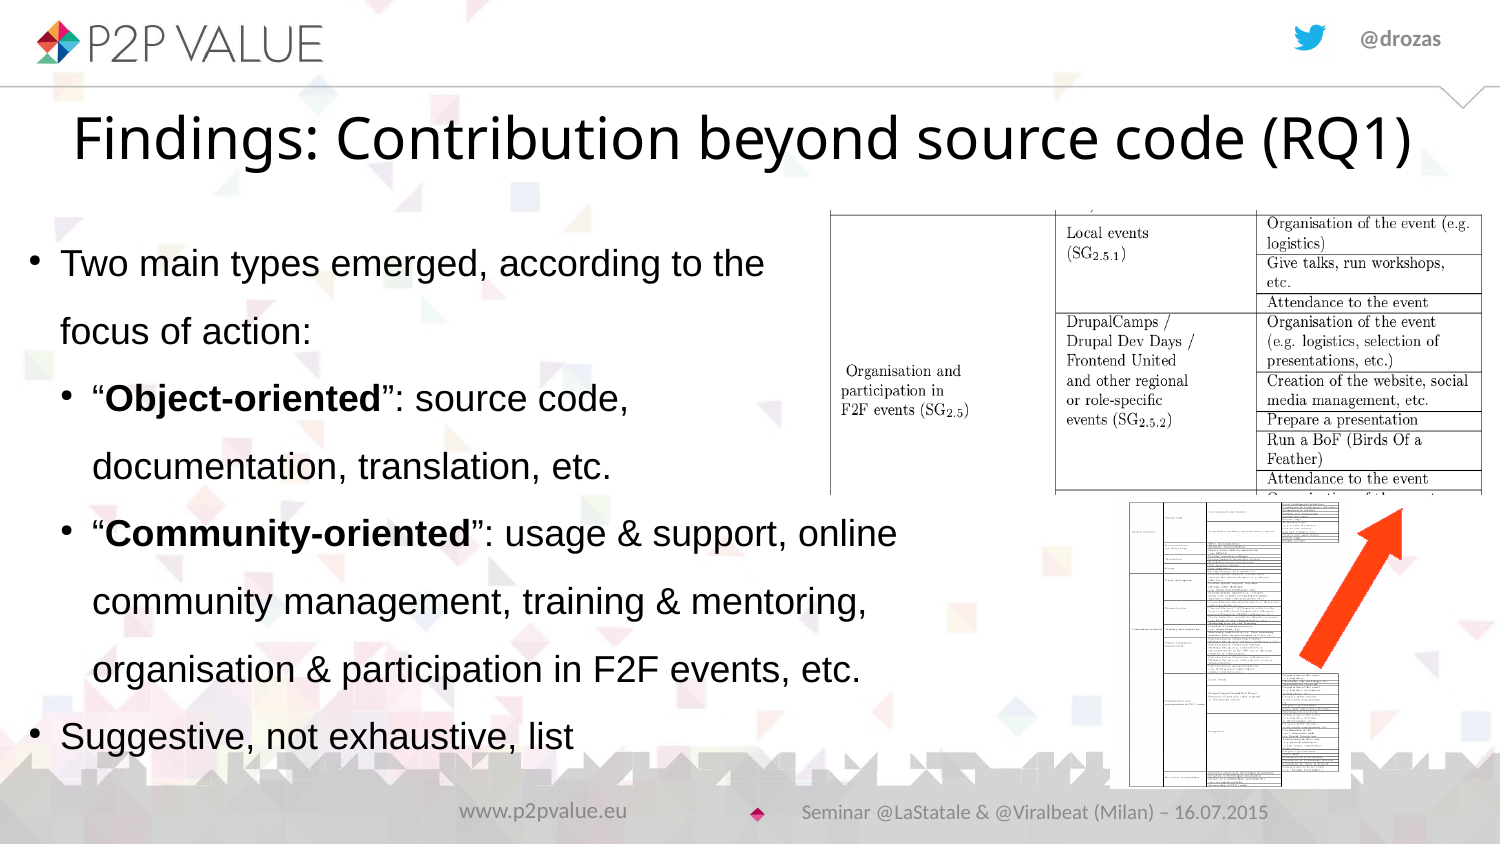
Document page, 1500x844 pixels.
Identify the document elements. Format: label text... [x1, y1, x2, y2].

text_box www.p2pvalue.eu [453, 789, 672, 829]
text_box [1299, 508, 1403, 669]
text_box Seminar @LaStatale & @Viralbeat (Milan) – 16.07.2015 [788, 788, 1481, 834]
picture [0, 0, 1500, 844]
text_box @drozas [1333, 15, 1455, 60]
title Findings: Contribution beyond source code (RQ1) [0, 92, 1486, 181]
subtitle Two main types emerged, according to the focus of action: “Object-oriented”: source code, documentation, translation, etc. “Community-oriented”: usage & support, online community management, training & mentoring, organisation & participation in F2F events, etc. Suggestive, not exhaustive, list [15, 210, 1066, 766]
